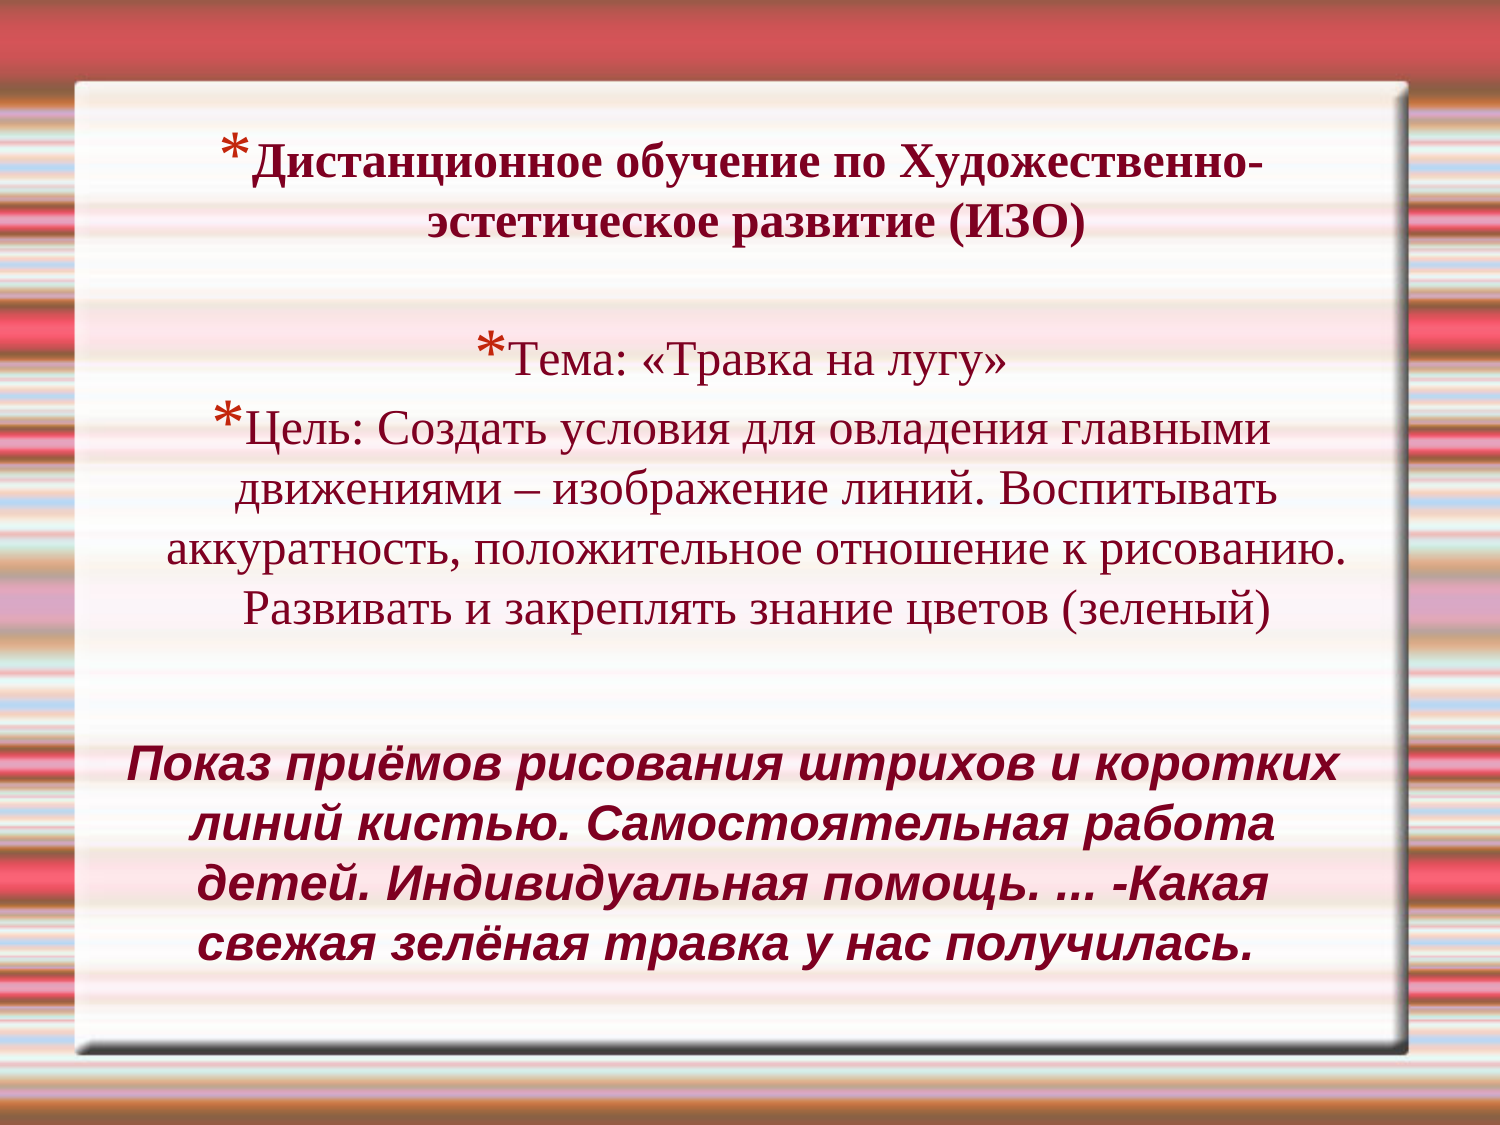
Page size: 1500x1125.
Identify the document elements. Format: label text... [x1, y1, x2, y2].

list Дистанционное обучение по Художественно-эстетическое развитие (ИЗО) Тема: «Травка на лугу» Цель: Создать условия для овладения главными движениями – изображение линий. Воспитывать аккуратность, положительное отношение к рисованию. Развивать и закреплять знание цветов (зеленый) [100, 120, 1376, 690]
picture [0, 0, 1500, 1125]
title Показ приёмов рисования штрихов и коротких линий кистью. Самостоятельная работа детей. Индивидуальная помощь. ... -Какая свежая зелёная травка у нас получилась. [95, 722, 1372, 911]
